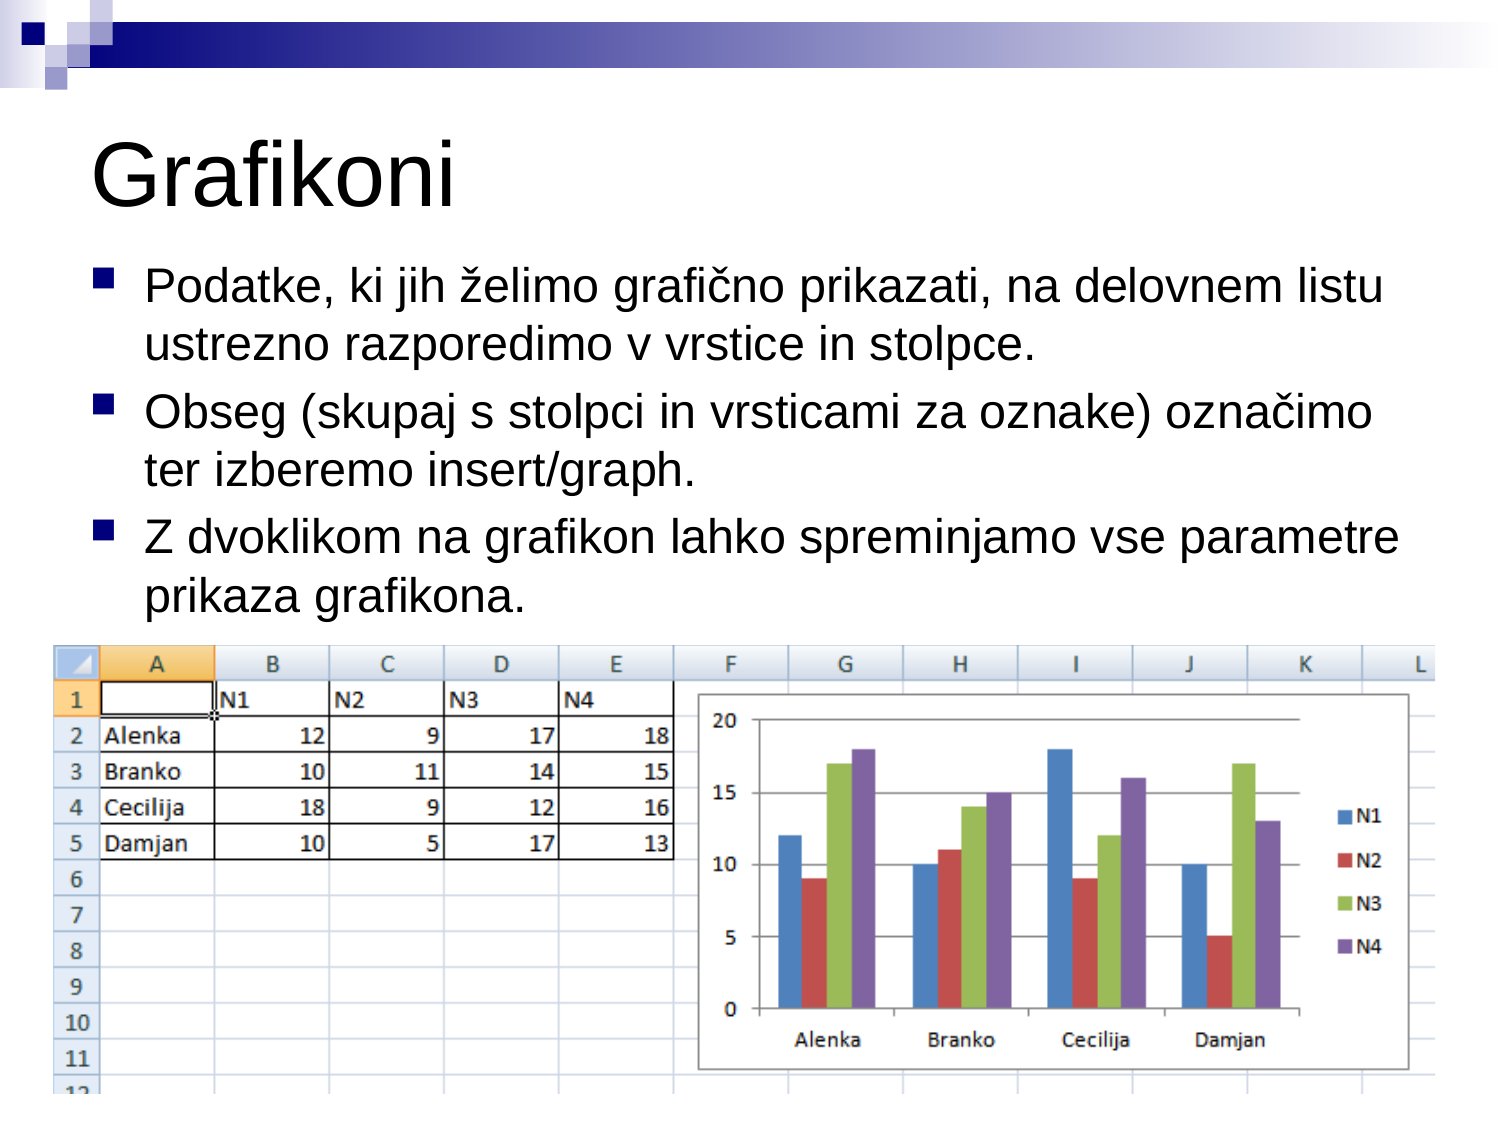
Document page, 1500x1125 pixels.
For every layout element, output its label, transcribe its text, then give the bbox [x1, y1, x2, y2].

title Grafikoni [75, 105, 1425, 235]
picture [53, 645, 1436, 1094]
list Podatke, ki jih želimo grafično prikazati, na delovnem listu ustrezno razporedimo v vrstice in stolpce. Obseg (skupaj s stolpci in vrsticami za oznake) označimo ter izberemo insert/graph. Z dvoklikom na grafikon lahko spreminjamo vse parametre prikaza grafikona. [75, 246, 1425, 634]
